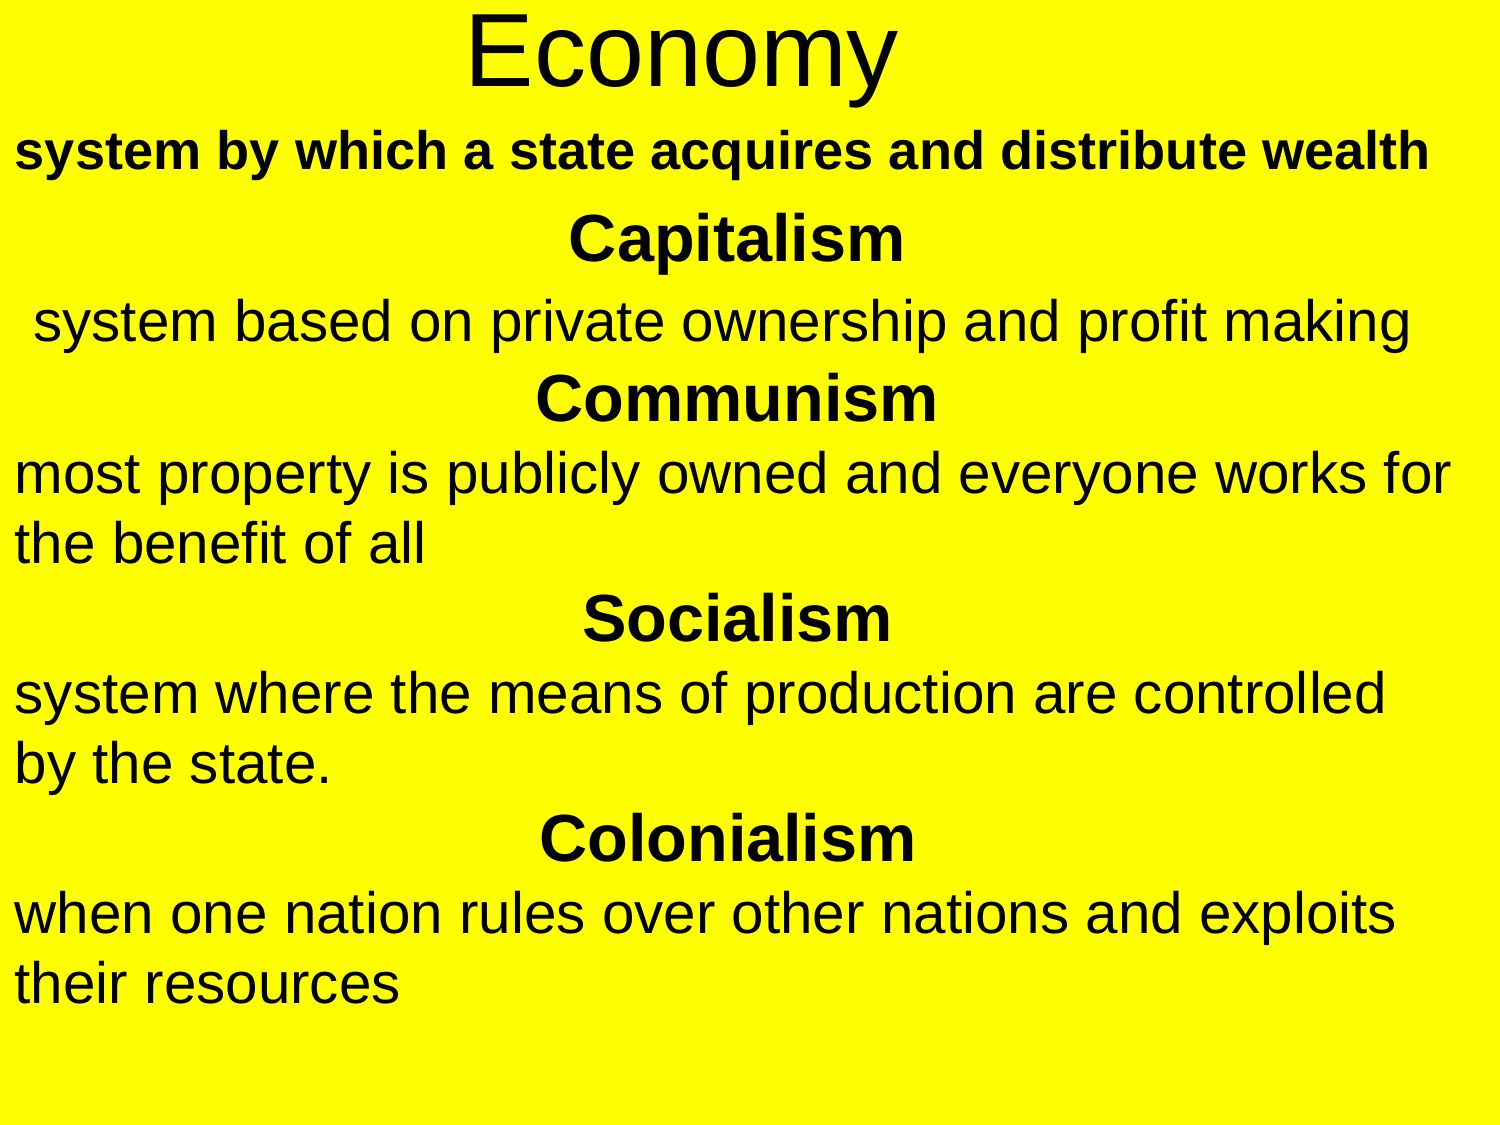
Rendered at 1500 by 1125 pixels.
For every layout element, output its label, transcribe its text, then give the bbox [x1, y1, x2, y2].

text_box Capitalism system based on private ownership and profit making Communism most property is publicly owned and everyone works for the benefit of all Socialism system where the means of production are controlled by the state. Colonialism when one nation rules over other nations and exploits their resources [0, 187, 1476, 1023]
text_box Economy [450, 0, 915, 108]
text_box system by which a state acquires and distribute wealth [0, 108, 1448, 189]
